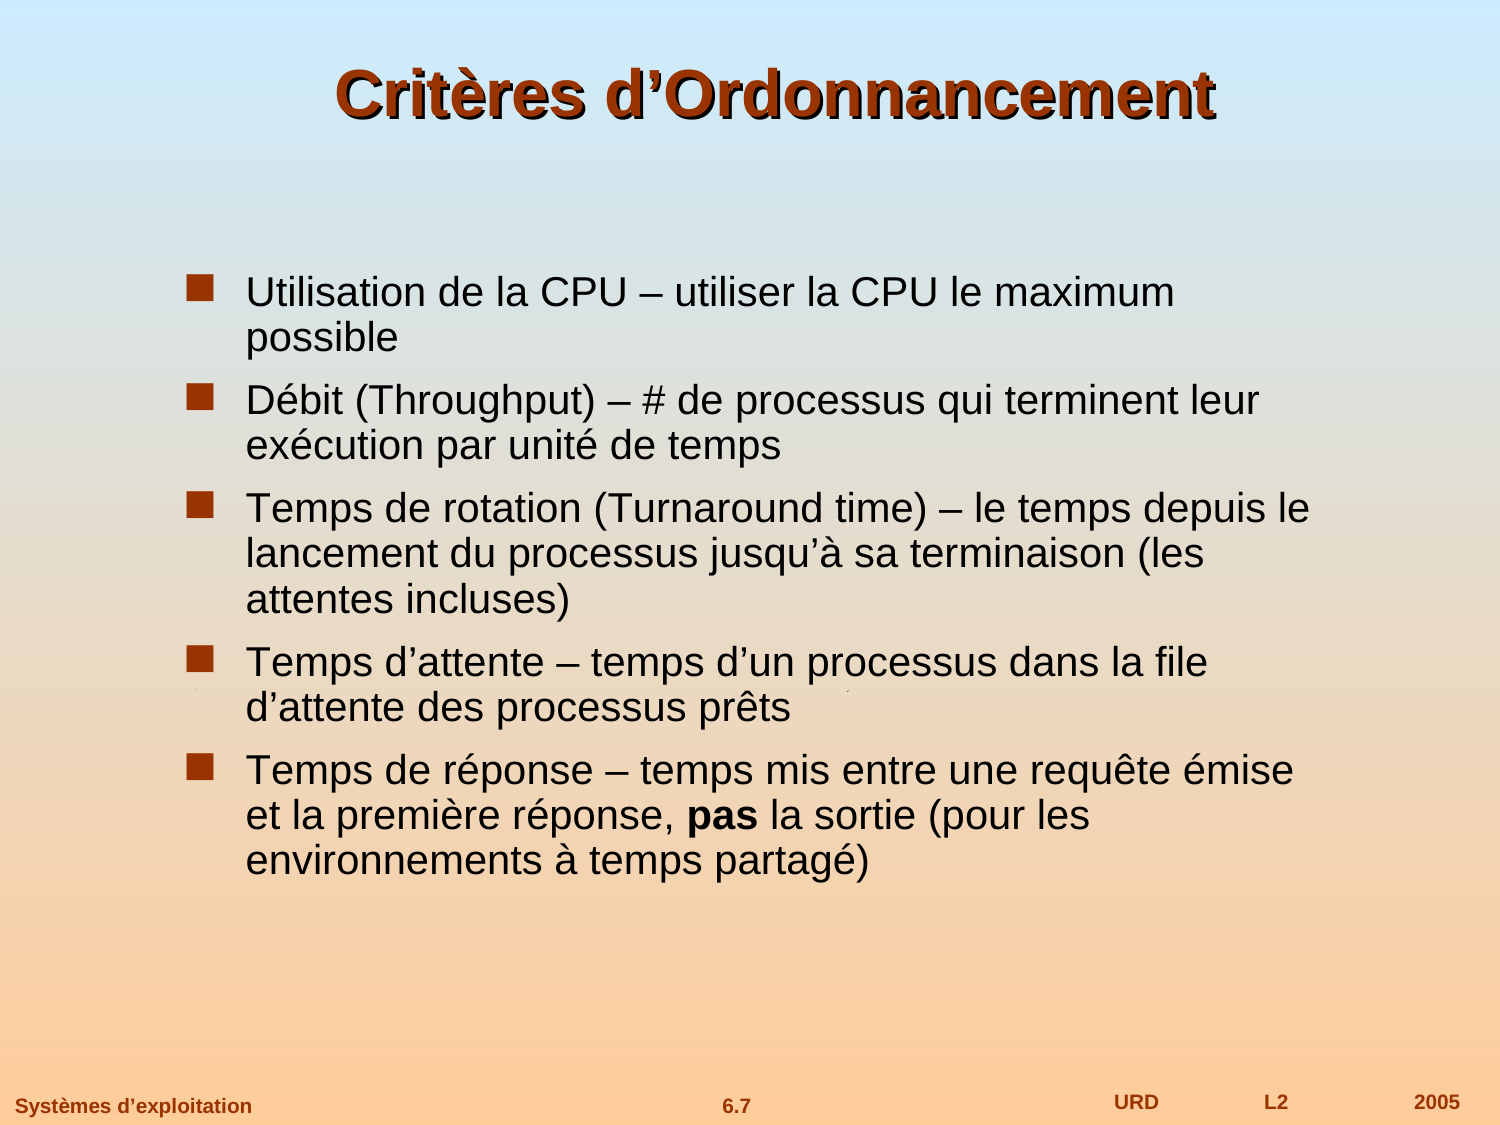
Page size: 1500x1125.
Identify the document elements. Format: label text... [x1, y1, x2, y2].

title Critères d’Ordonnancement [112, 37, 1438, 138]
list Utilisation de la CPU – utiliser la CPU le maximum possible Débit (Throughput) – # de processus qui terminent leur exécution par unité de temps Temps de rotation (Turnaround time) – le temps depuis le lancement du processus jusqu’à sa terminaison (les attentes incluses) Temps d’attente – temps d’un processus dans la file d’attente des processus prêts Temps de réponse – temps mis entre une requête émise et la première réponse, pas la sortie (pour les environnements à temps partagé) [174, 262, 1329, 938]
